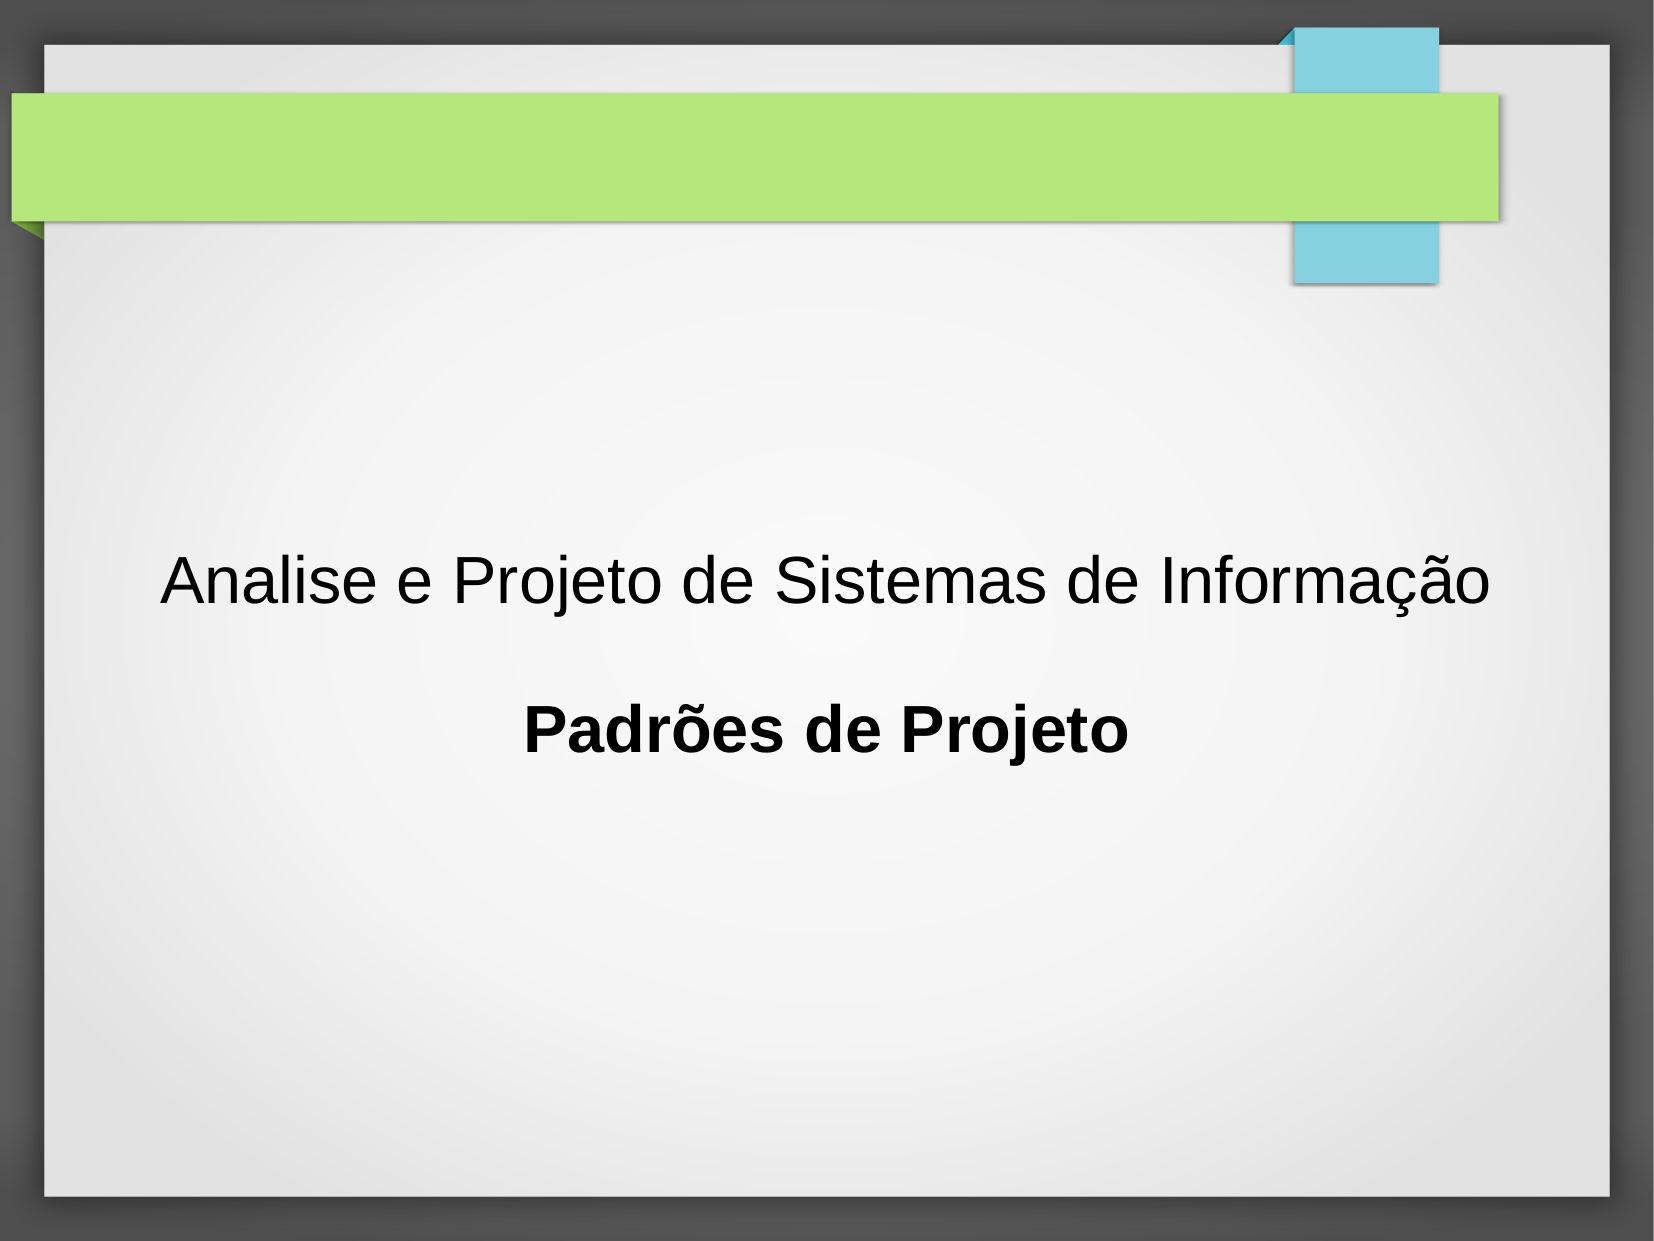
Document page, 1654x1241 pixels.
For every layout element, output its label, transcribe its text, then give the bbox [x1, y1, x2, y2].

picture [0, 0, 1654, 1241]
subtitle Analise e Projeto de Sistemas de Informação Padrões de Projeto [82, 295, 1571, 1015]
